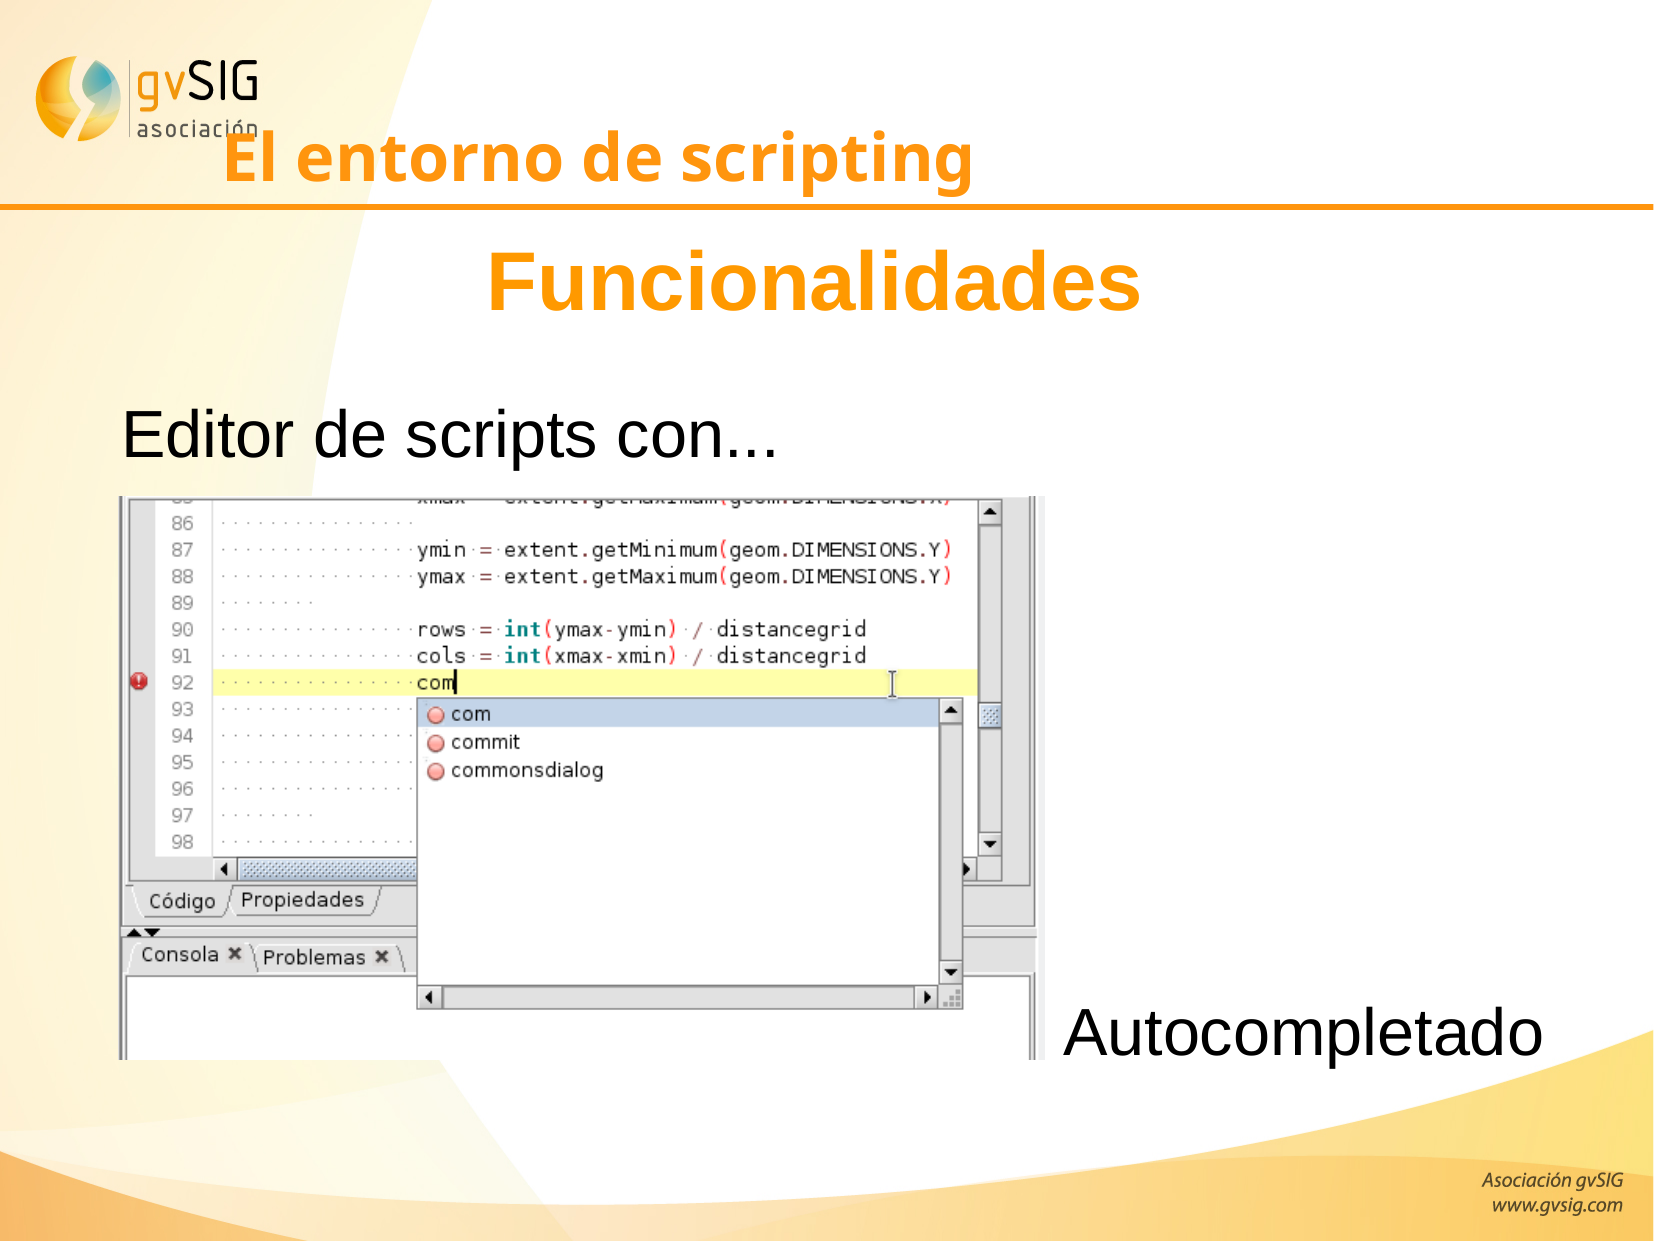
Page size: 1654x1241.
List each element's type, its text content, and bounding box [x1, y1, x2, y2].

picture [0, 210, 1654, 1241]
title El entorno de scripting [0, 0, 1654, 207]
text_box Funcionalidades [23, 228, 1607, 337]
text_box Editor de scripts con... Autocompletado [106, 389, 1560, 1078]
